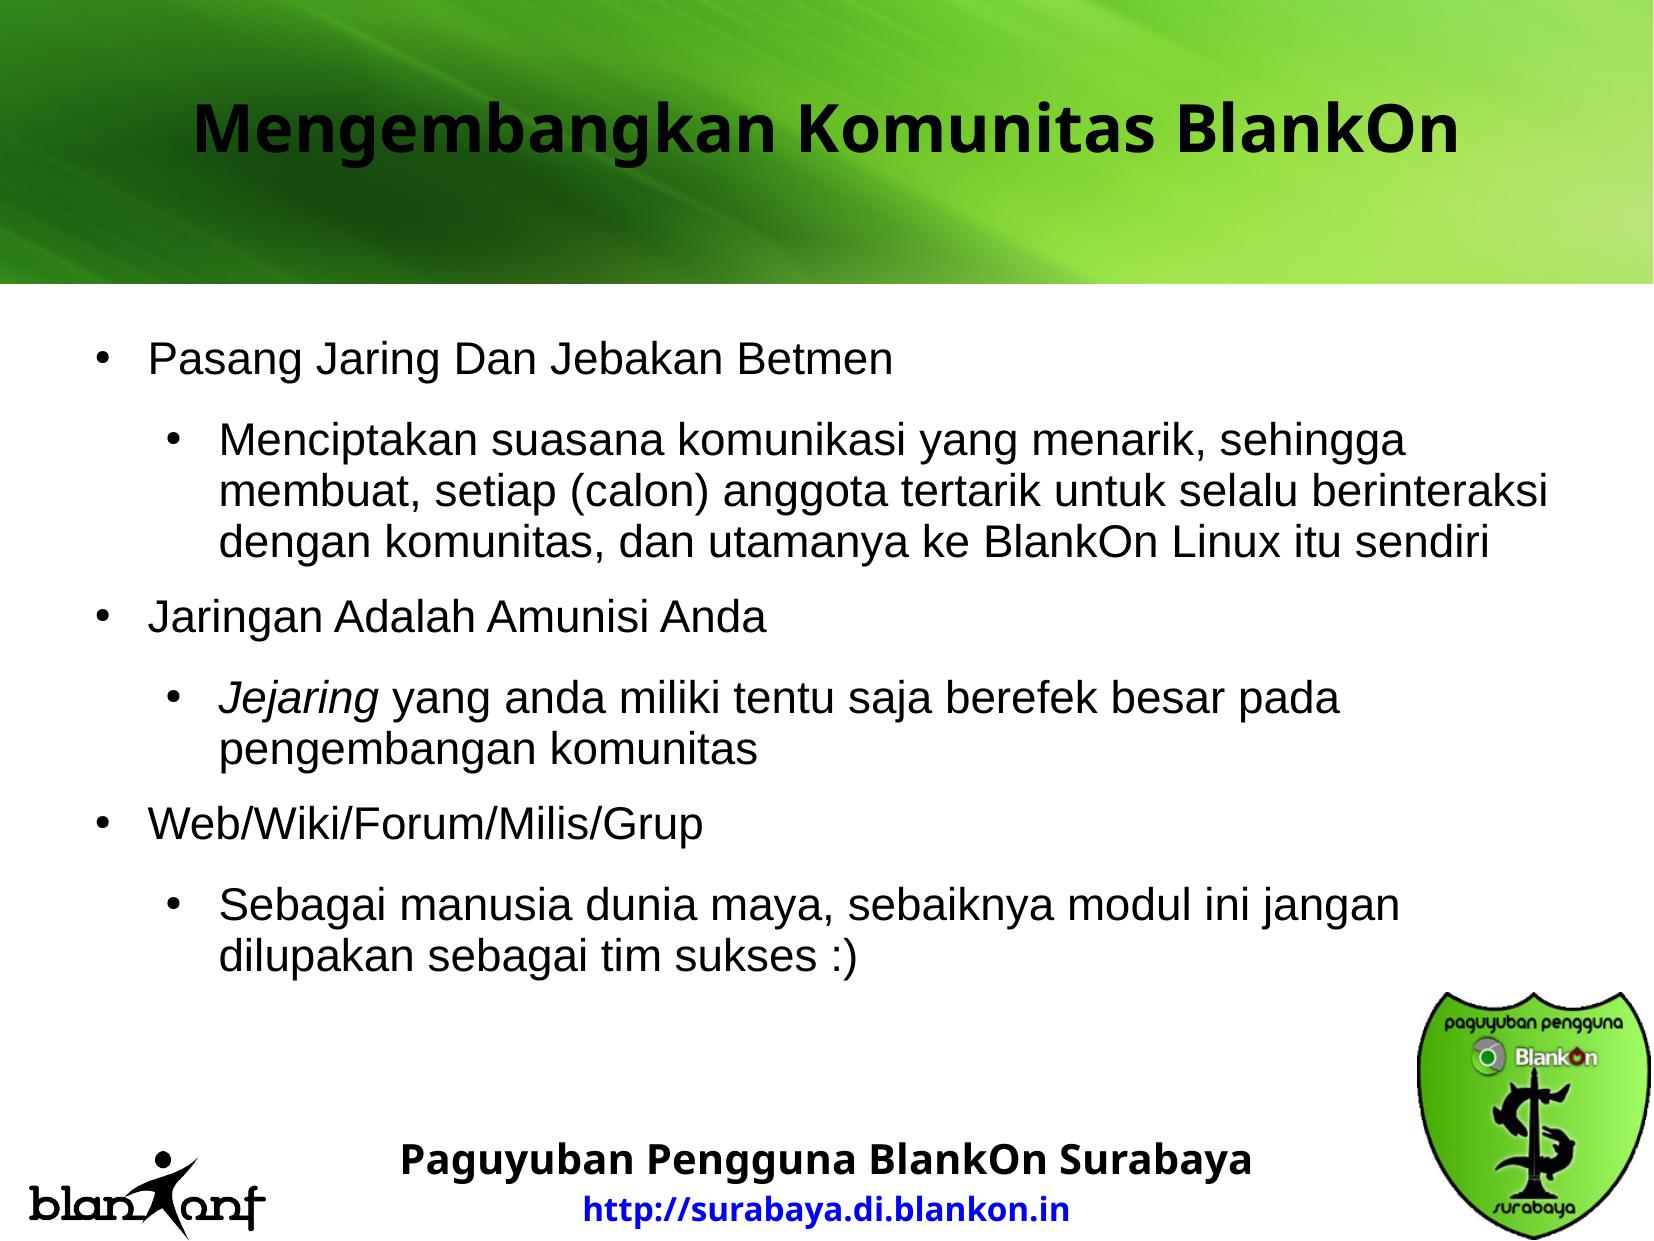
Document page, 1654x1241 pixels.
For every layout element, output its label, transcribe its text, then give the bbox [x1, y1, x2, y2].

picture [1417, 992, 1651, 1240]
list Pasang Jaring Dan Jebakan Betmen Menciptakan suasana komunikasi yang menarik, sehingga membuat, setiap (calon) anggota tertarik untuk selalu berinteraksi dengan komunitas, dan utamanya ke BlankOn Linux itu sendiri Jaringan Adalah Amunisi Anda Jejaring yang anda miliki tentu saja berefek besar pada pengembangan komunitas Web/Wiki/Forum/Milis/Grup Sebagai manusia dunia maya, sebaiknya modul ini jangan dilupakan sebagai tim sukses :) [76, 333, 1565, 1152]
picture [29, 1151, 266, 1241]
text_box Paguyuban Pengguna BlankOn Surabaya http://surabaya.di.blankon.in [295, 1122, 1359, 1241]
picture [0, 0, 1654, 284]
